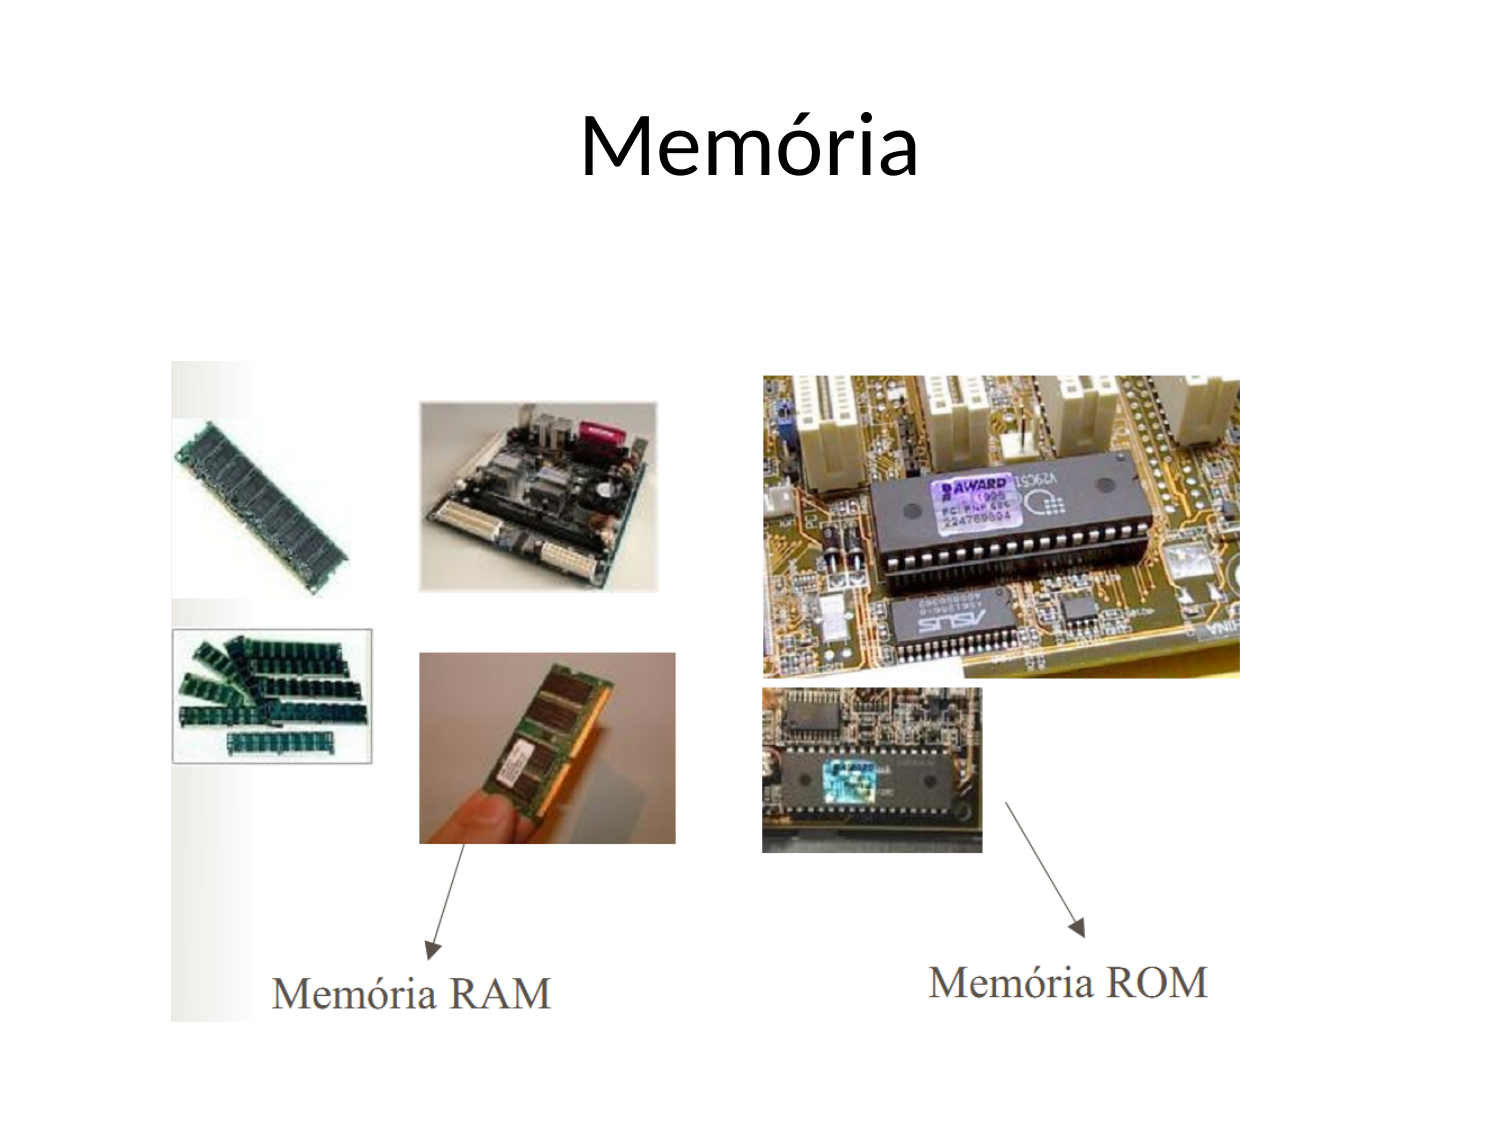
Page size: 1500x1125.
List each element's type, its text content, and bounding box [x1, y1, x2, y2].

title Memória [75, 45, 1426, 233]
picture [171, 361, 1249, 1022]
